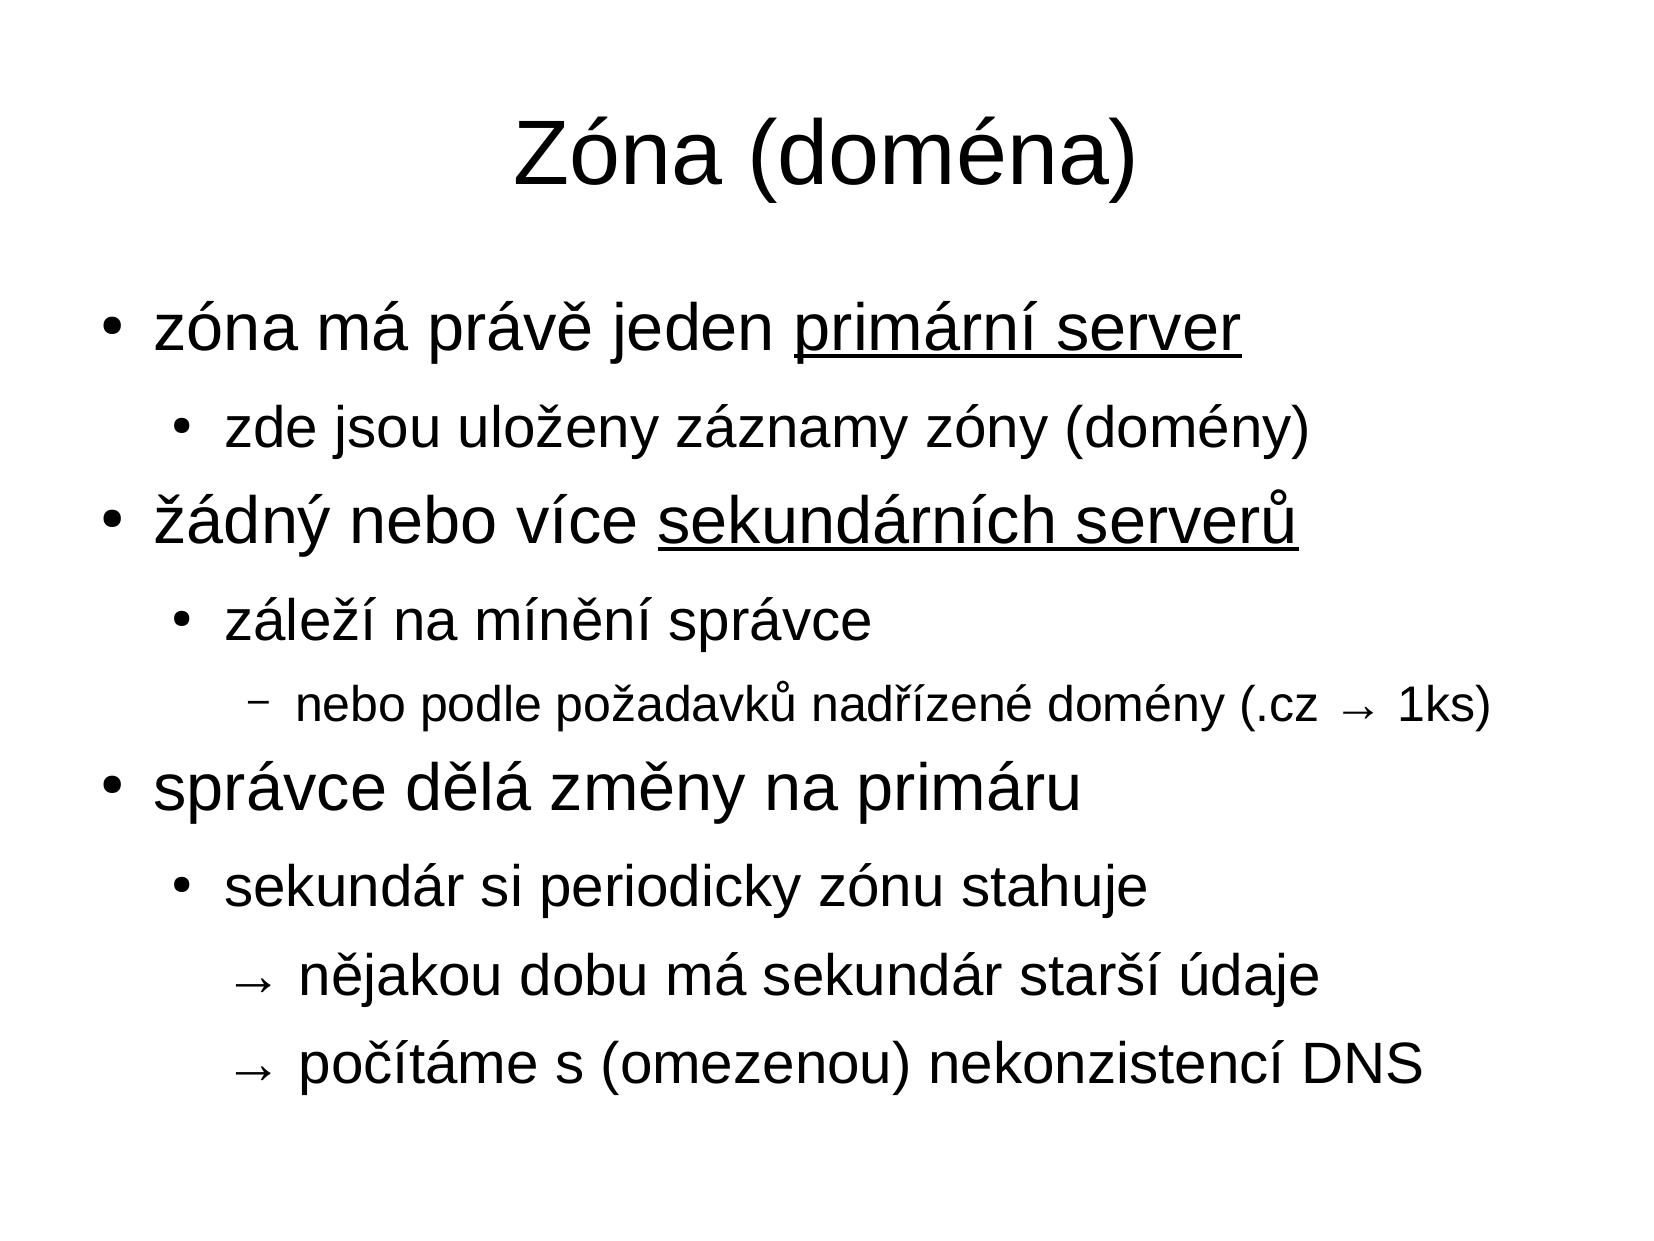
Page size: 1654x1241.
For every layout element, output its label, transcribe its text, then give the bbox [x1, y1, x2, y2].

list zóna má právě jeden primární server zde jsou uloženy záznamy zóny (domény) žádný nebo více sekundárních serverů záleží na mínění správce nebo podle požadavků nadřízené domény (.cz → 1ks) správce dělá změny na primáru sekundár si periodicky zónu stahuje → nějakou dobu má sekundár starší údaje → počítáme s (omezenou) nekonzistencí DNS [82, 290, 1571, 1097]
title Zóna (doména) [82, 49, 1571, 257]
